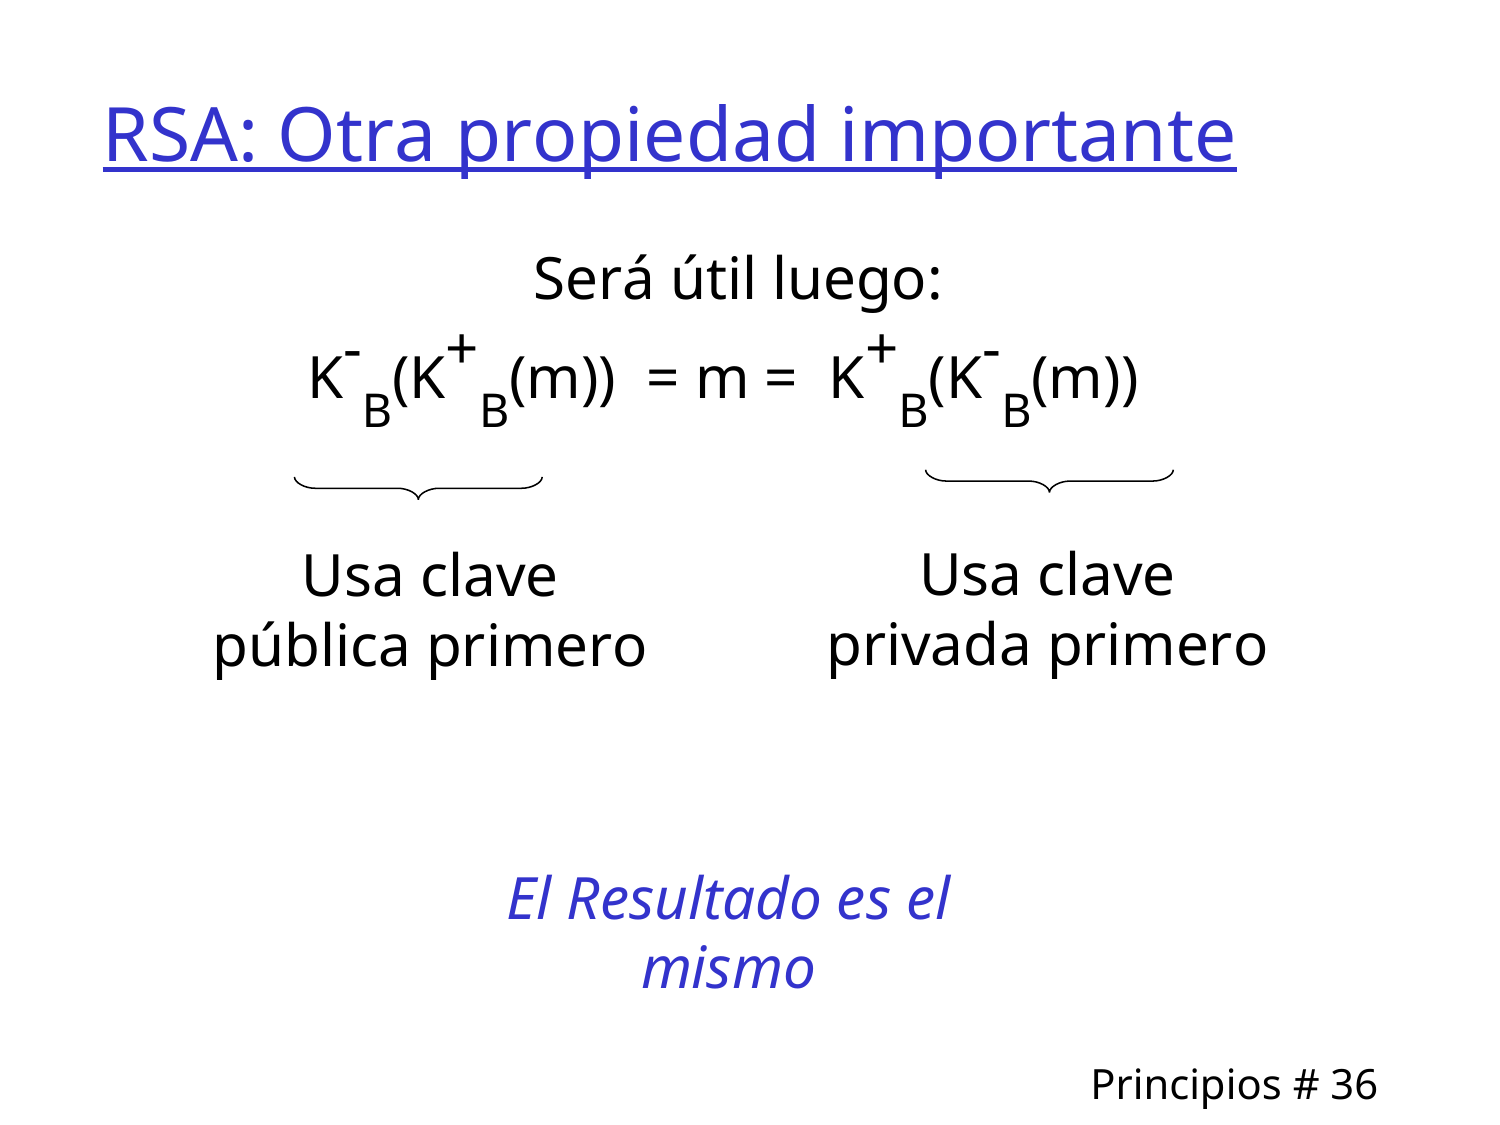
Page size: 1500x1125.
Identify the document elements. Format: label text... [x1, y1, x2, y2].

text_box Usa clave pública primero [190, 530, 670, 687]
text_box Será útil luego: K-B(K+B(m)) = m = K+B(K-B(m)) [292, 233, 1184, 445]
title RSA: Otra propiedad importante [87, 37, 1363, 225]
text_box El Resultado es el mismo [444, 853, 1014, 1009]
text_box Usa clave privada primero [808, 529, 1287, 685]
